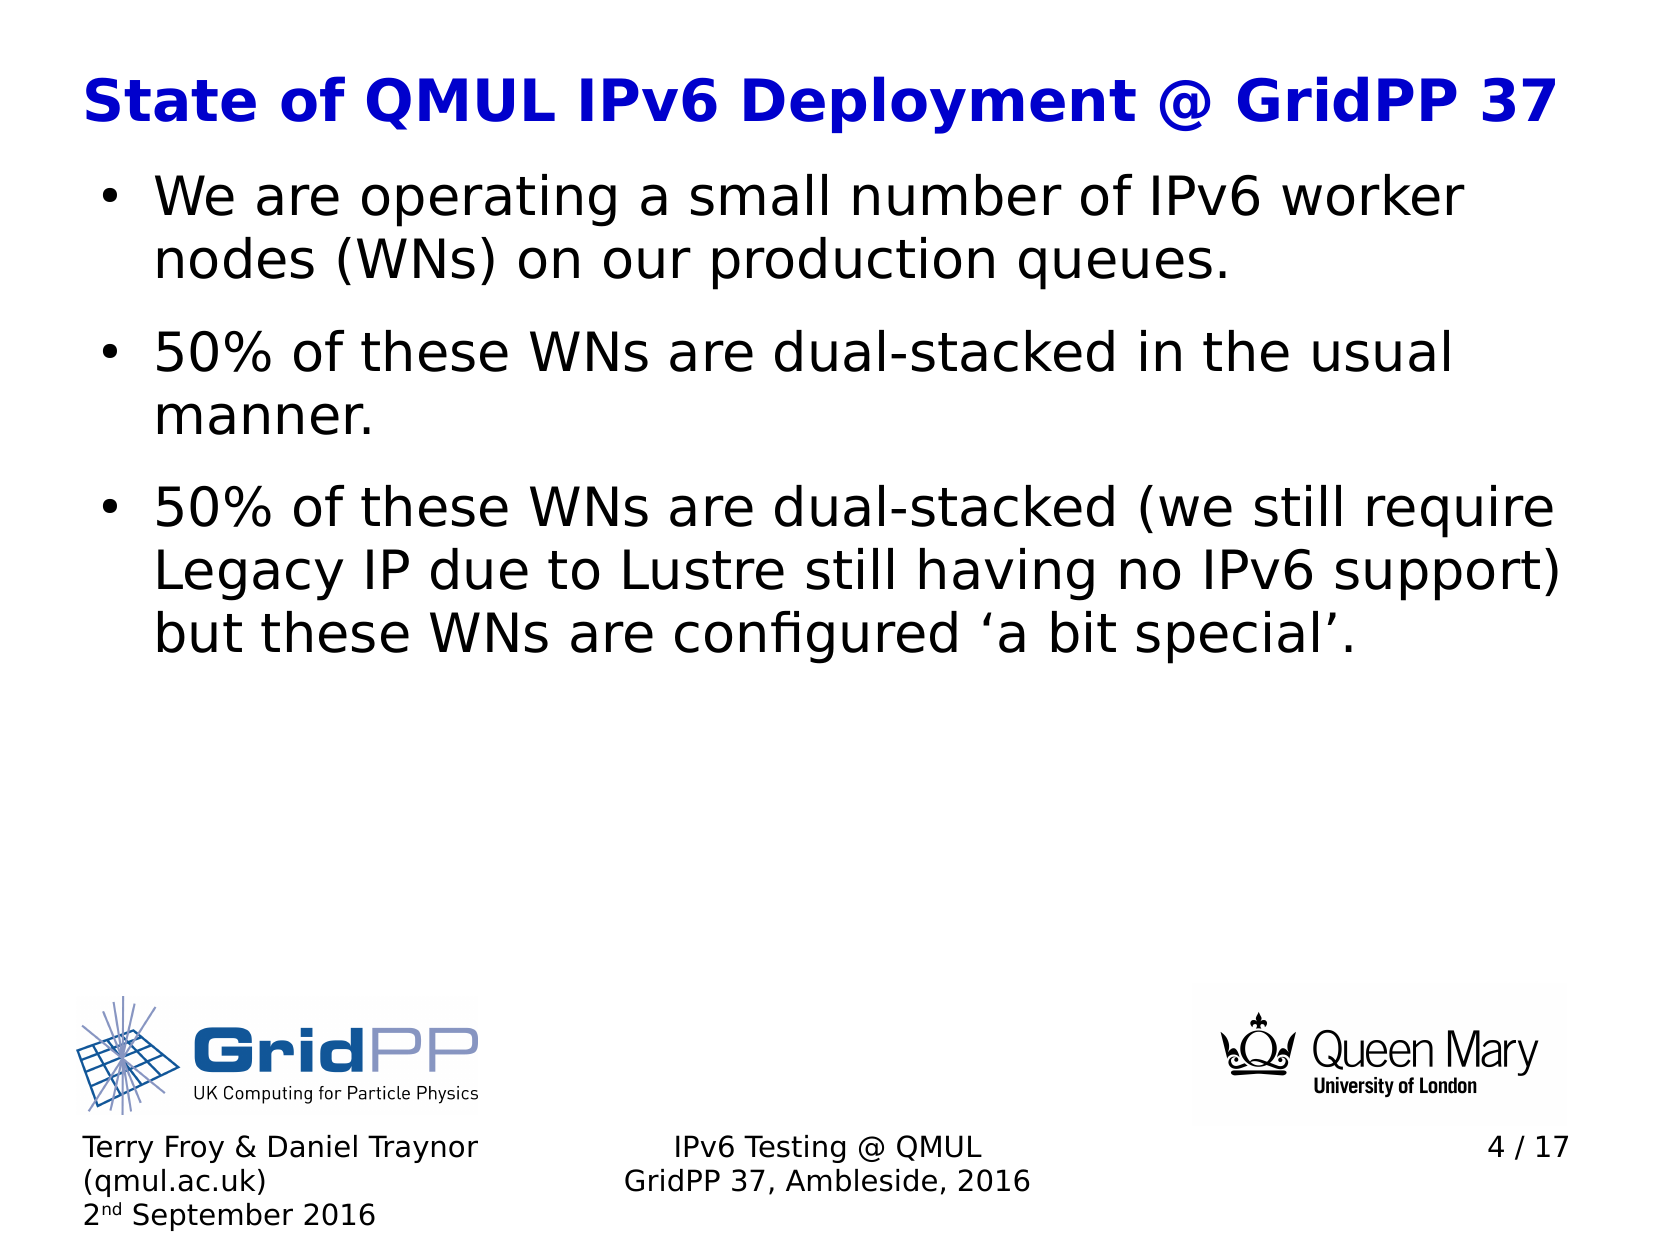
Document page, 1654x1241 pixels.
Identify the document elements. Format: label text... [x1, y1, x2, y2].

title State of QMUL IPv6 Deployment @ GridPP 37 [82, 49, 1571, 154]
list We are operating a small number of IPv6 worker nodes (WNs) on our production queues. 50% of these WNs are dual-stacked in the usual manner. 50% of these WNs are dual-stacked (we still require Legacy IP due to Lustre still having no IPv6 support) but these WNs are configured ‘a bit special’. [82, 165, 1571, 957]
